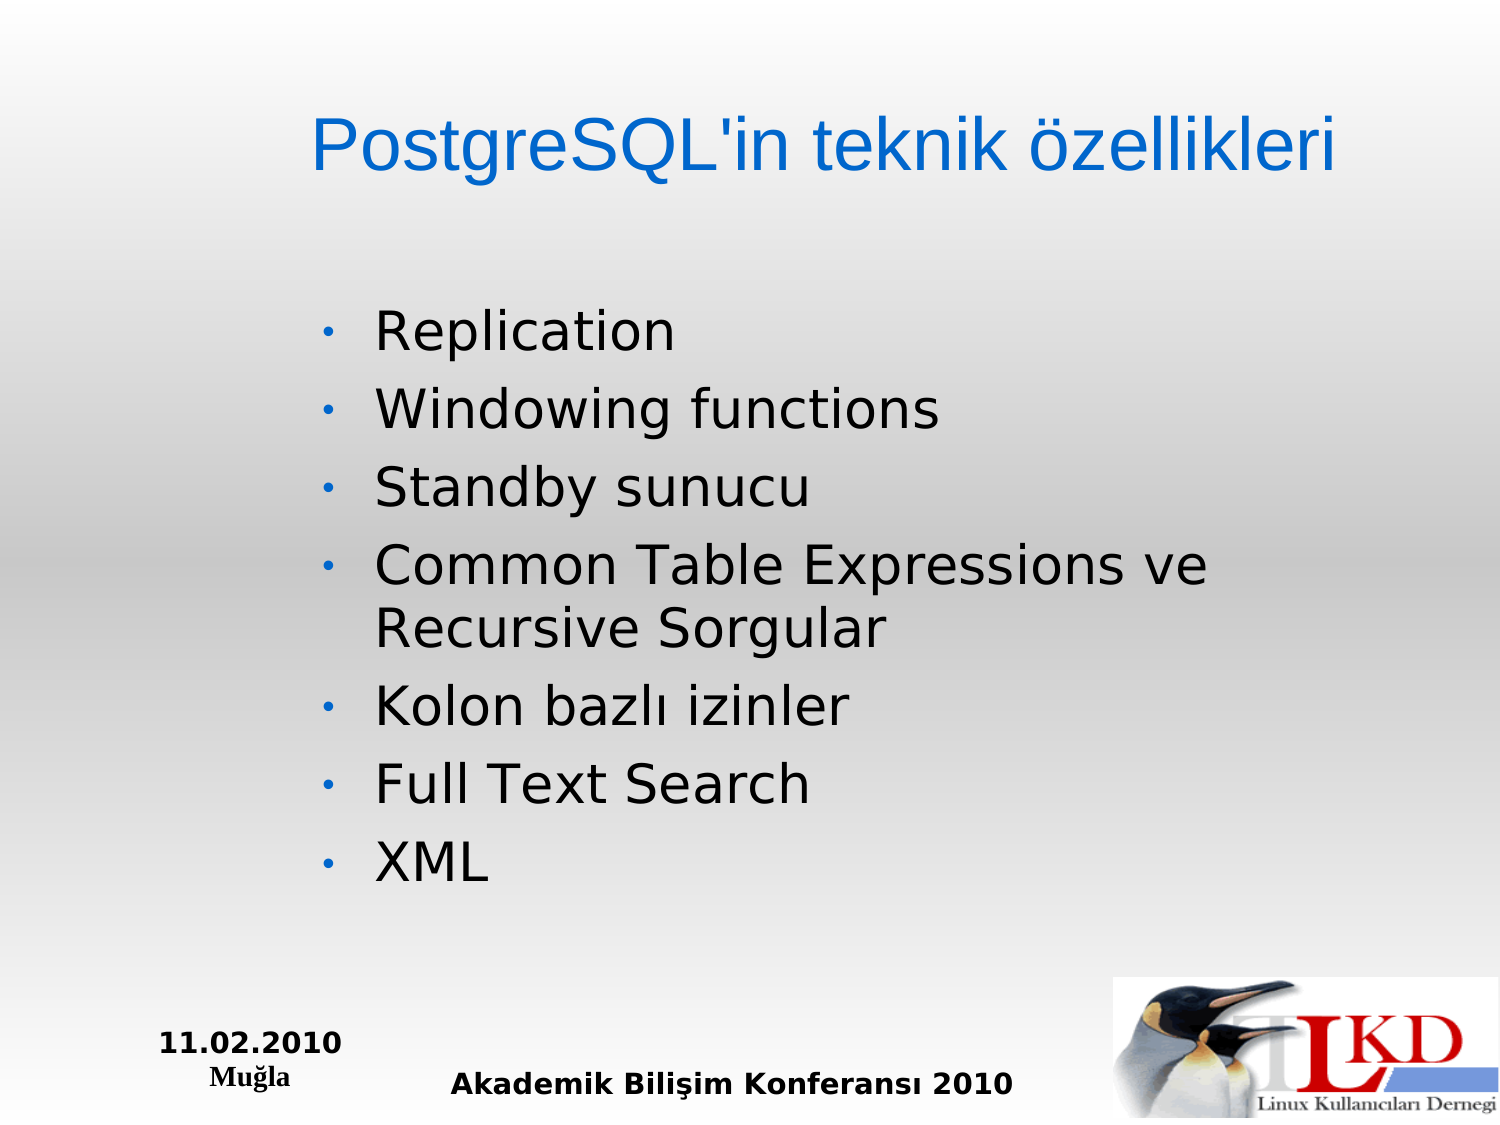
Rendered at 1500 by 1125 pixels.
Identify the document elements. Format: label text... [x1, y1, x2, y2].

title PostgreSQL'in teknik özellikleri [224, 49, 1425, 238]
list Replication Windowing functions Standby sunucu Common Table Expressions ve Recursive Sorgular Kolon bazlı izinler Full Text Search XML [224, 299, 1425, 975]
picture [1113, 977, 1499, 1118]
